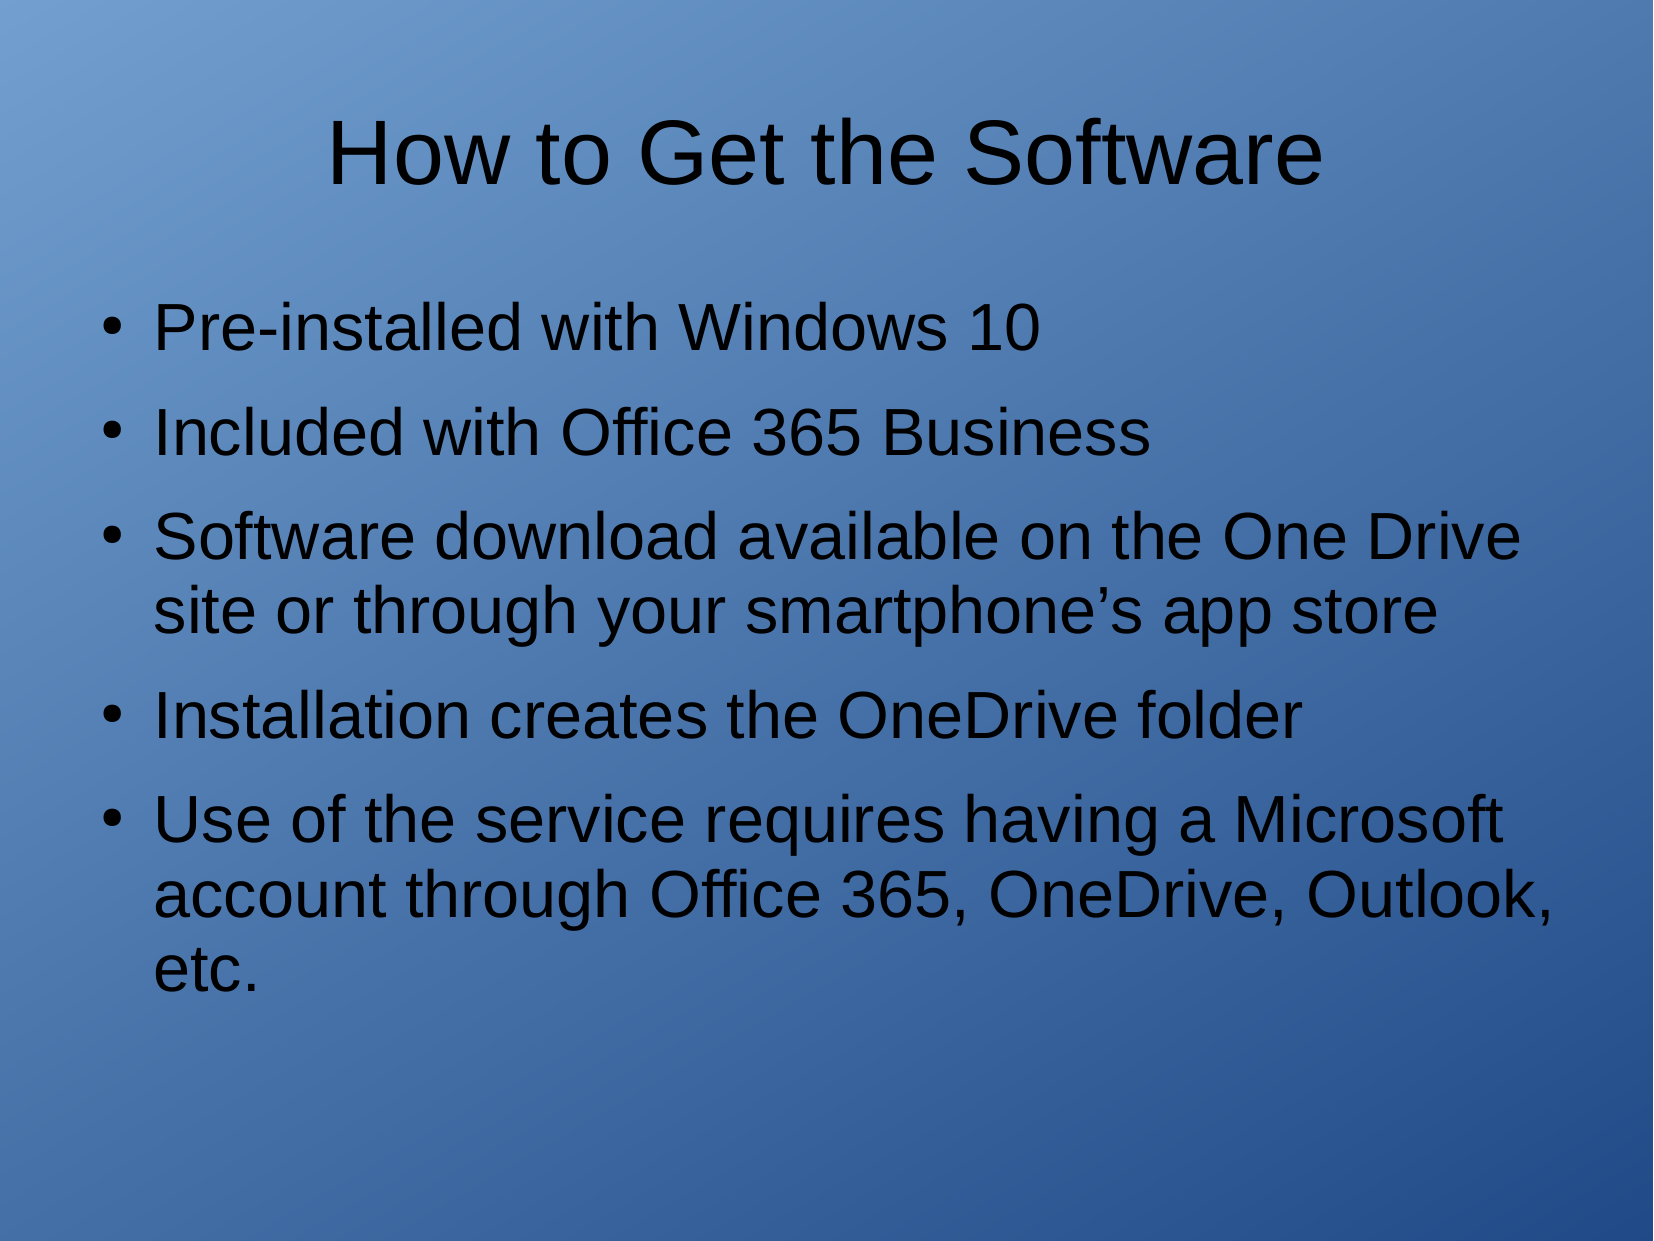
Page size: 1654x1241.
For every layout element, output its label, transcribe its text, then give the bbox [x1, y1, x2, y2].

list Pre-installed with Windows 10 Included with Office 365 Business Software download available on the One Drive site or through your smartphone’s app store Installation creates the OneDrive folder Use of the service requires having a Microsoft account through Office 365, OneDrive, Outlook, etc. [82, 290, 1571, 1010]
title How to Get the Software [82, 49, 1571, 257]
